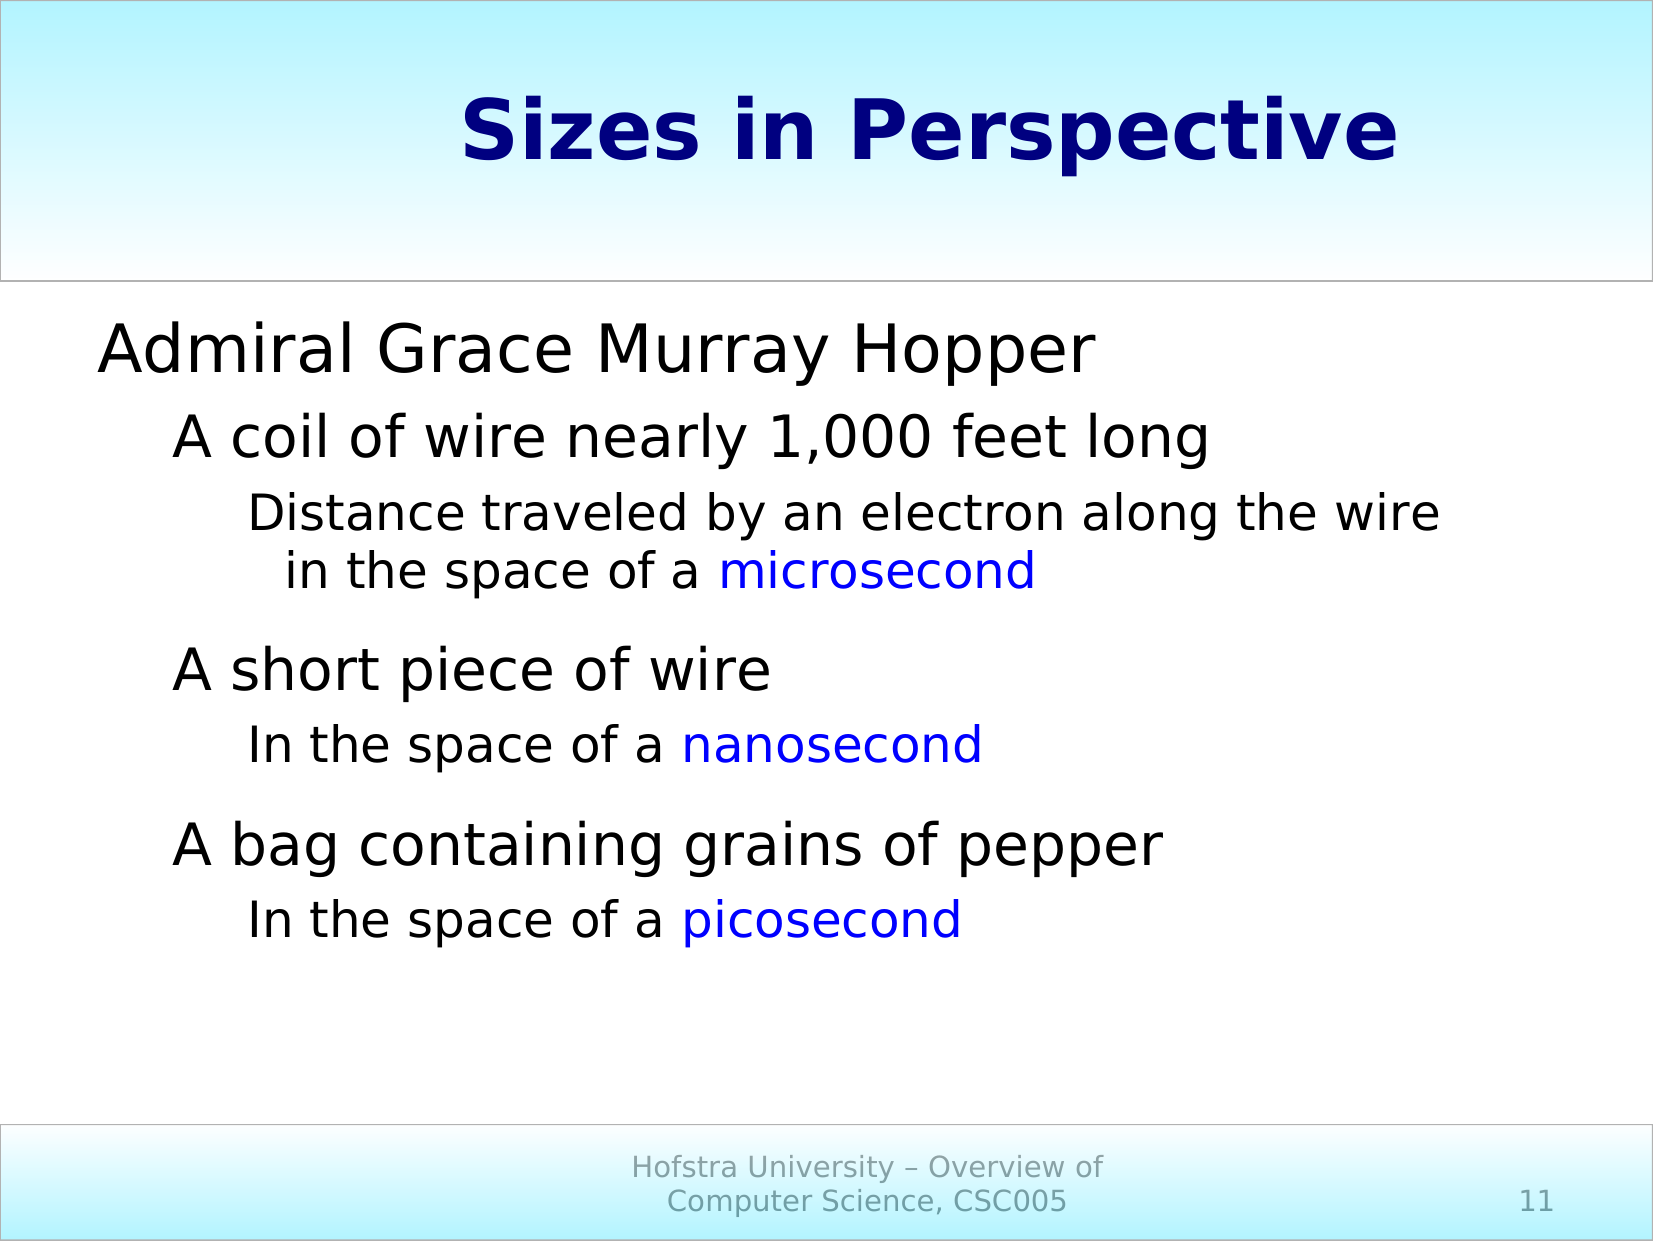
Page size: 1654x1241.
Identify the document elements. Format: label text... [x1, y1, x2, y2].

list Admiral Grace Murray Hopper A coil of wire nearly 1,000 feet long Distance traveled by an electron along the wire in the space of a microsecond A short piece of wire In the space of a nanosecond A bag containing grains of pepper In the space of a picosecond [82, 303, 1571, 1131]
title Sizes in Perspective [247, 27, 1612, 235]
